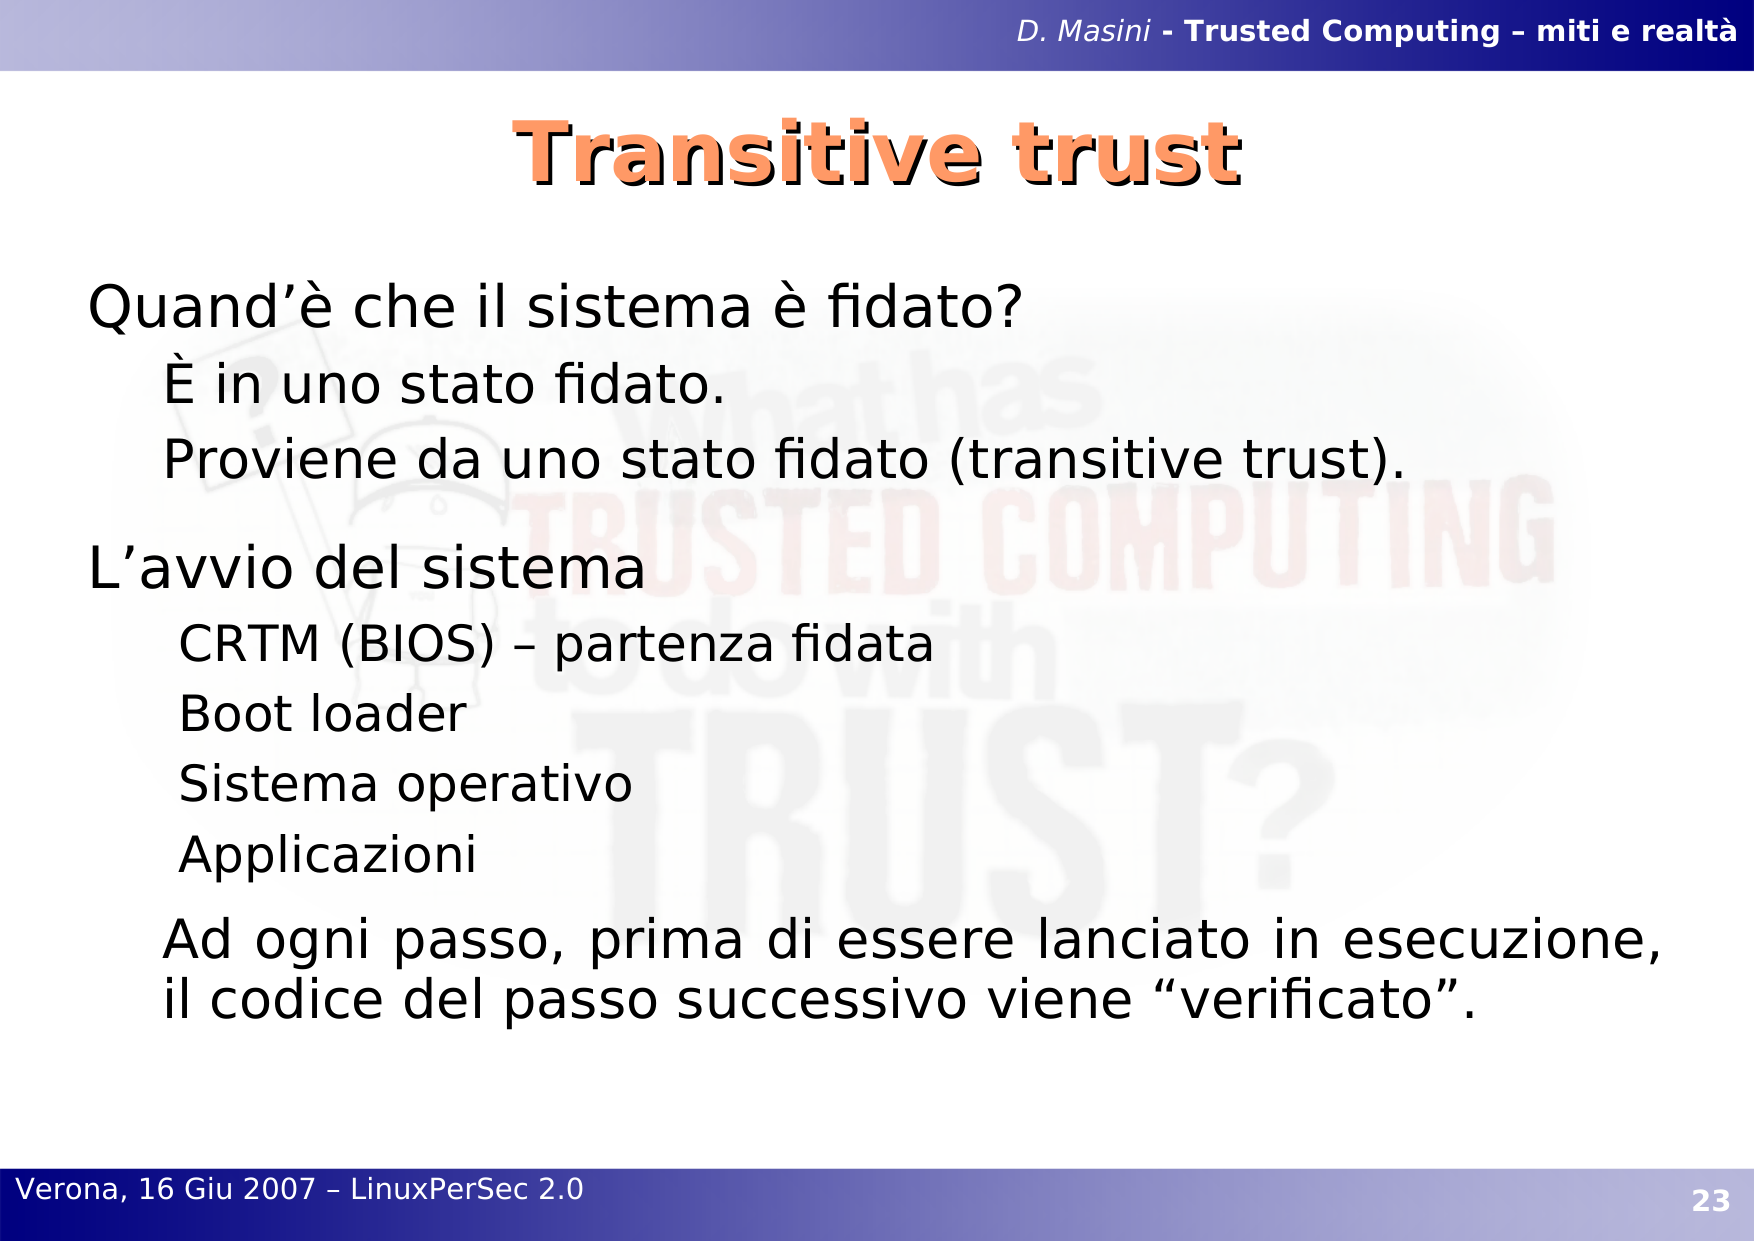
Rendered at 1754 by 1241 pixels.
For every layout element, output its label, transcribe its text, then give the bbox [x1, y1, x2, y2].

title Transitive trust [87, 49, 1667, 257]
list Quand’è che il sistema è fidato? È in uno stato fidato. Proviene da uno stato fidato (transitive trust). L’avvio del sistema CRTM (BIOS) – partenza fidata Boot loader Sistema operativo Applicazioni Ad ogni passo, prima di essere lanciato in esecuzione, il codice del passo successivo viene “verificato”. [87, 275, 1667, 1119]
picture [0, 0, 1754, 1241]
